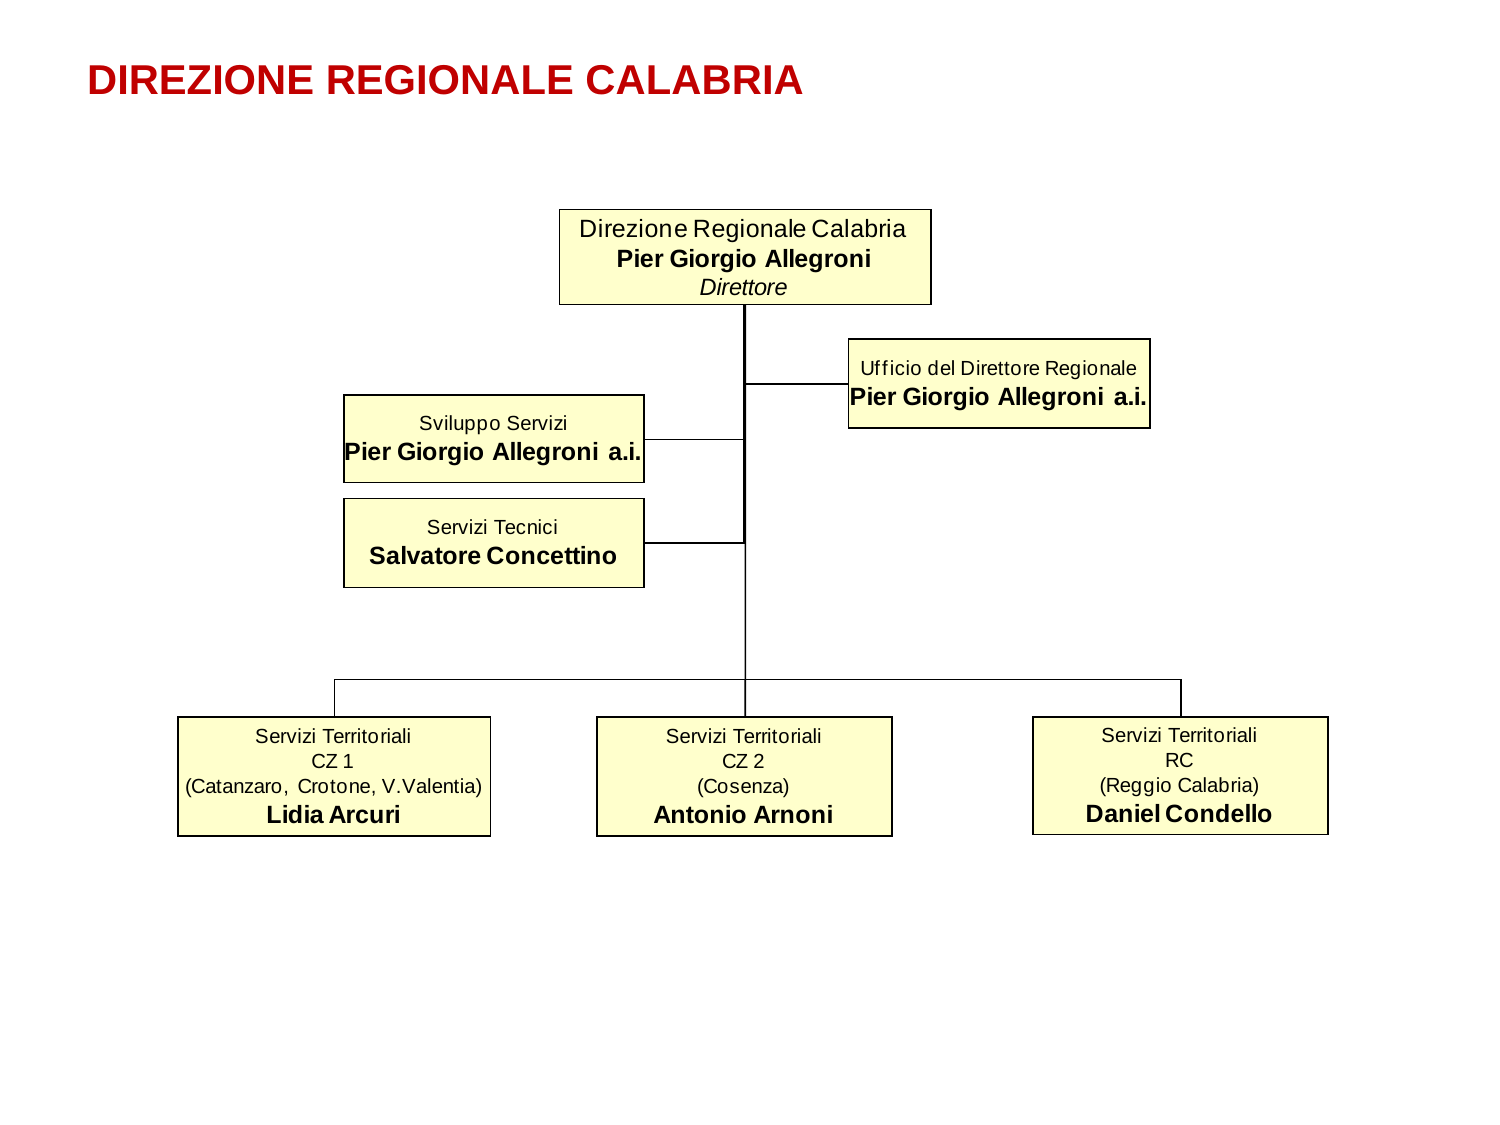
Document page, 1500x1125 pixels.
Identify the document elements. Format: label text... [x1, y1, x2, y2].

text_box DIREZIONE REGIONALE CALABRIA [72, 45, 1462, 128]
picture [171, 203, 1329, 837]
